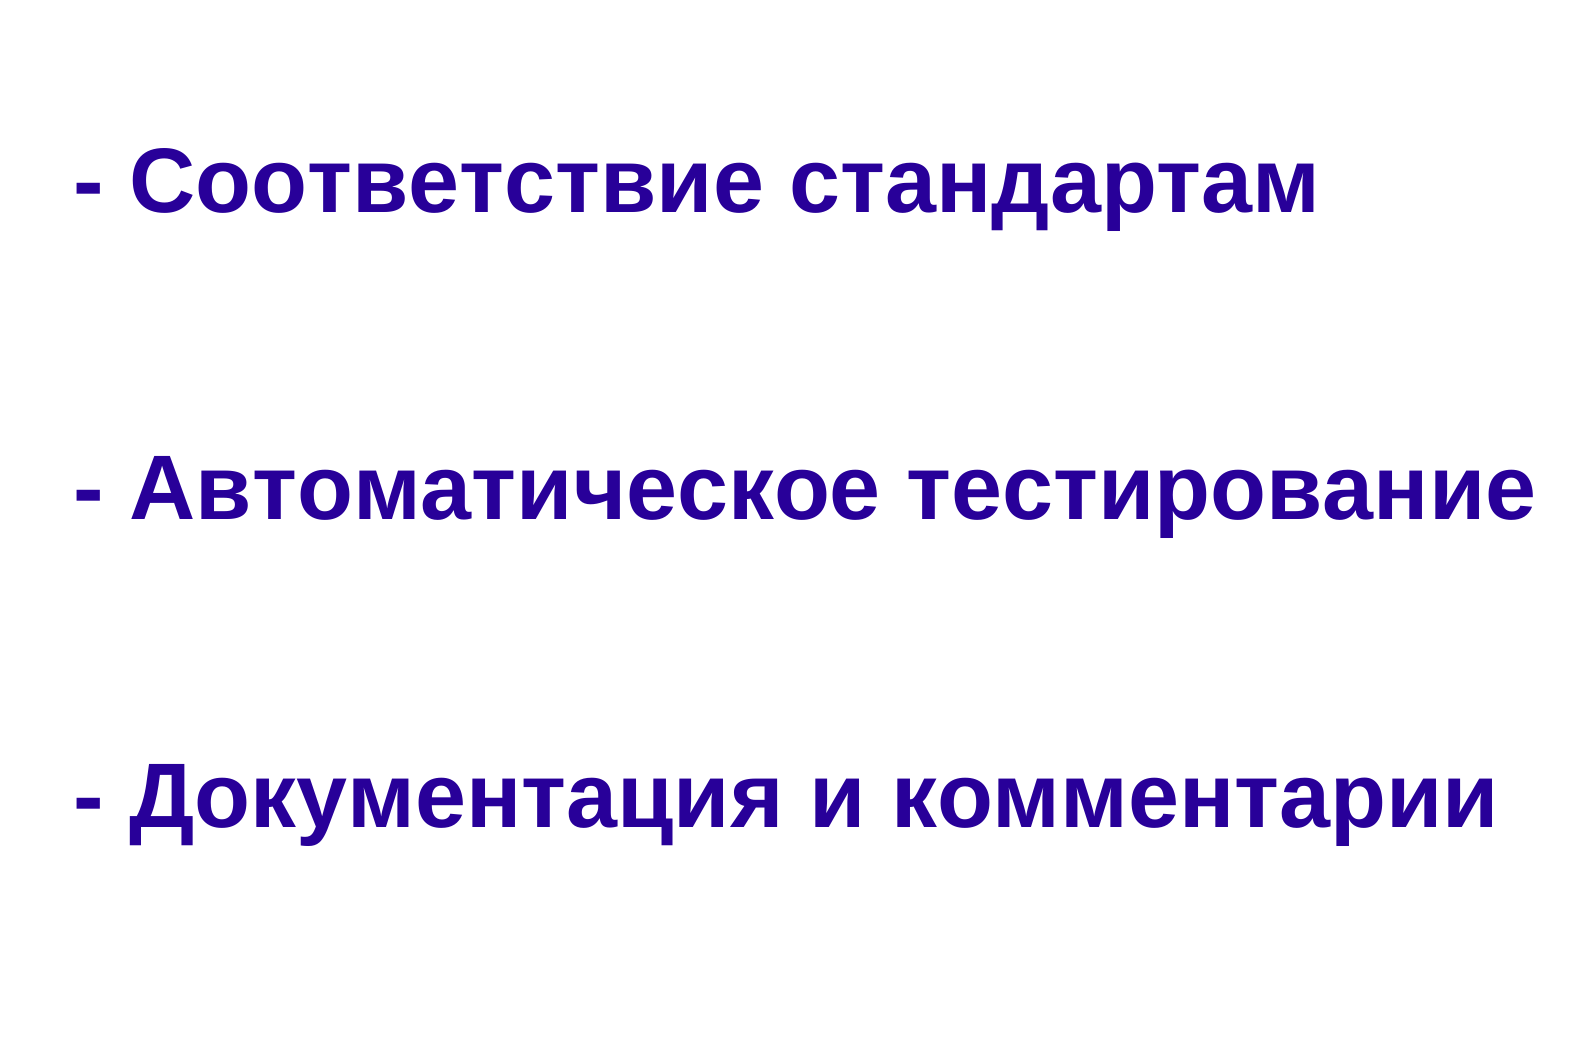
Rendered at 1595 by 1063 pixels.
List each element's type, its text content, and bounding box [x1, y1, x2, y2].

text_box - Соответствие стандартам - Автоматическое тестирование - Документация и комментарии [59, 122, 1565, 855]
